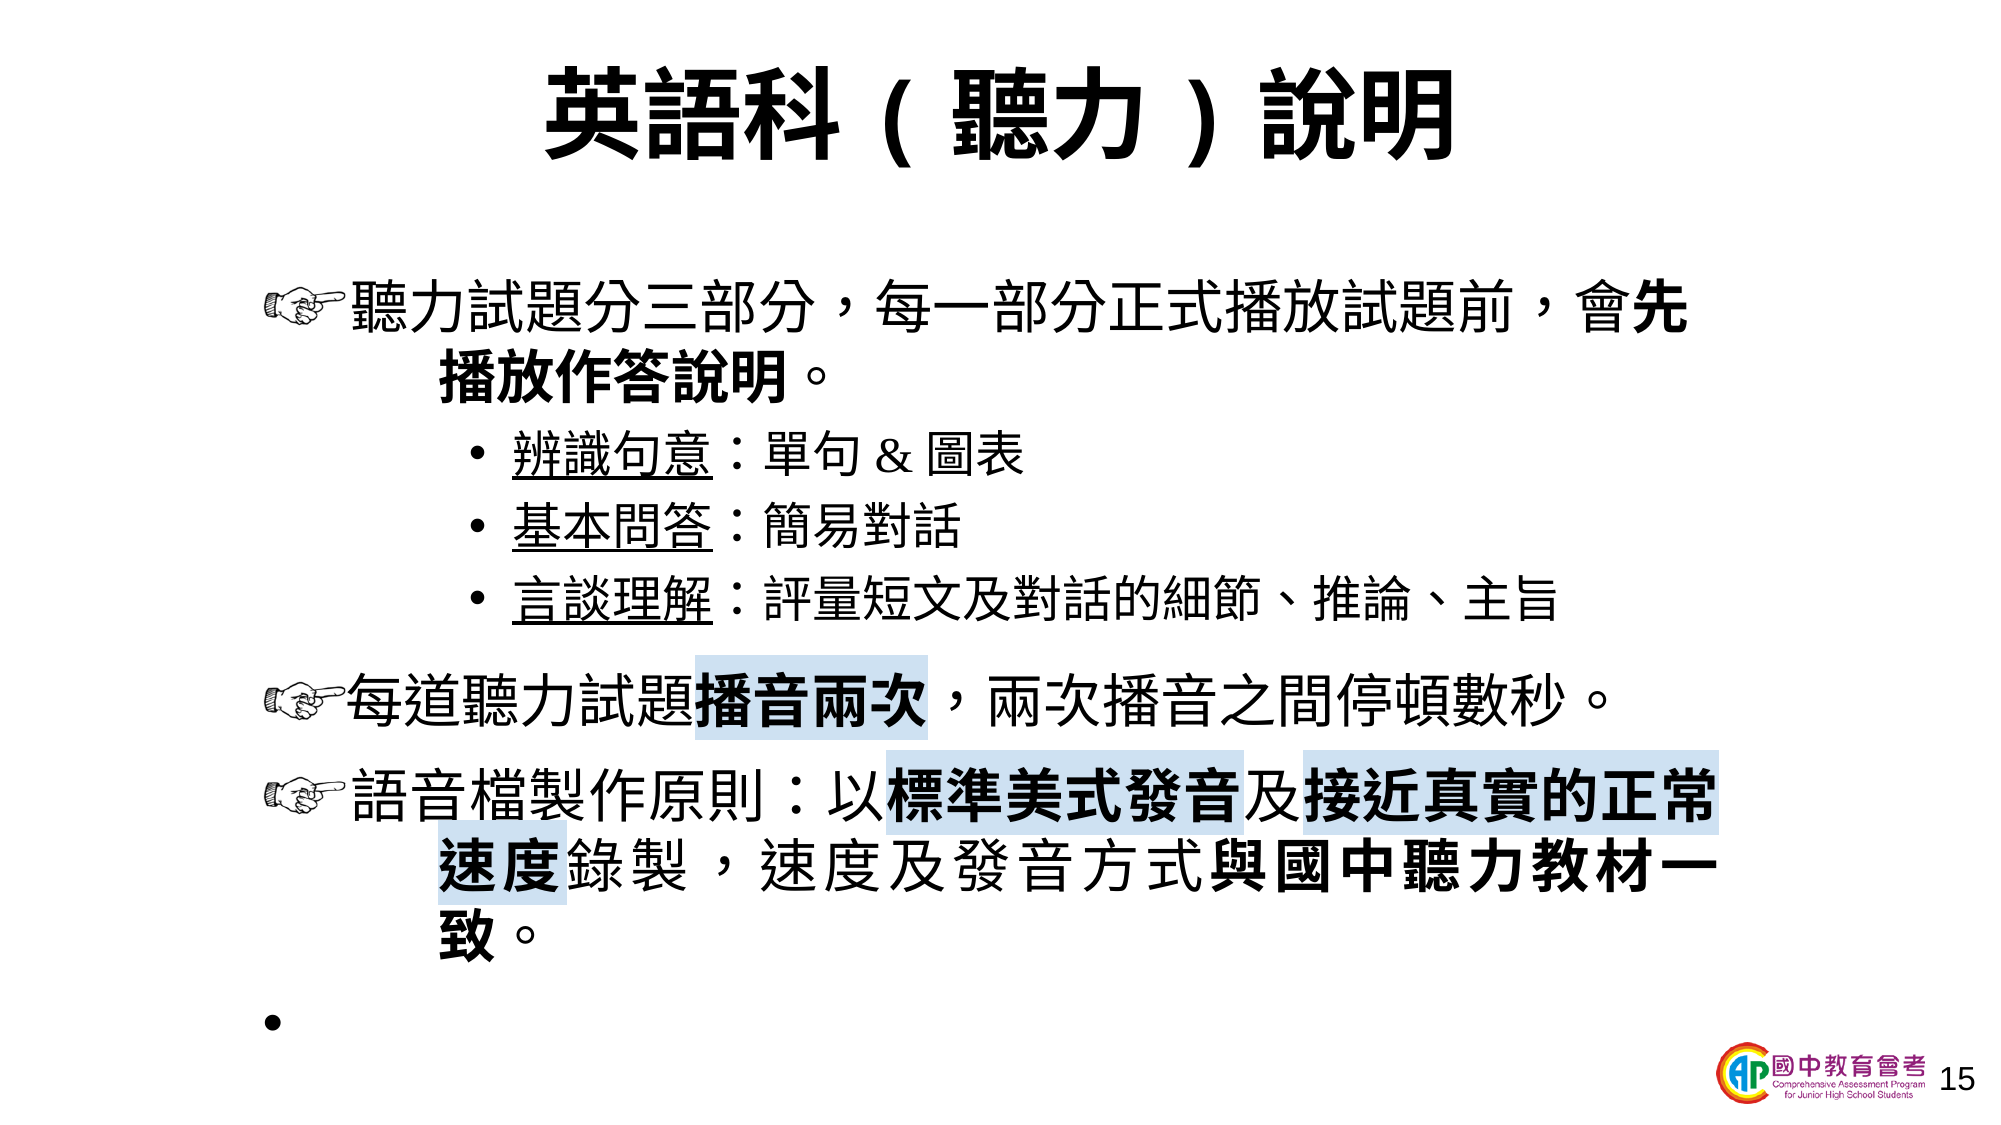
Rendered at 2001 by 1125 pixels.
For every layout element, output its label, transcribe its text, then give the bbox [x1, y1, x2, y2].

title 英語科(聽力)說明 [137, 2, 1863, 220]
text_box [1923, 1047, 2000, 1108]
list 聽力試題分三部分，每一部分正式播放試題前，會先播放作答說明。 辨識句意：單句&圖表 基本問答：簡易對話 言談理解：評量短文及對話的細節、推論、主旨 每道聽力試題播音兩次，兩次播音之間停頓數秒。 語音檔製作原則：以標準美式發音及接近真實的正常速度錄製，速度及發音方式與國中聽力教材一致。 [247, 262, 1734, 1005]
